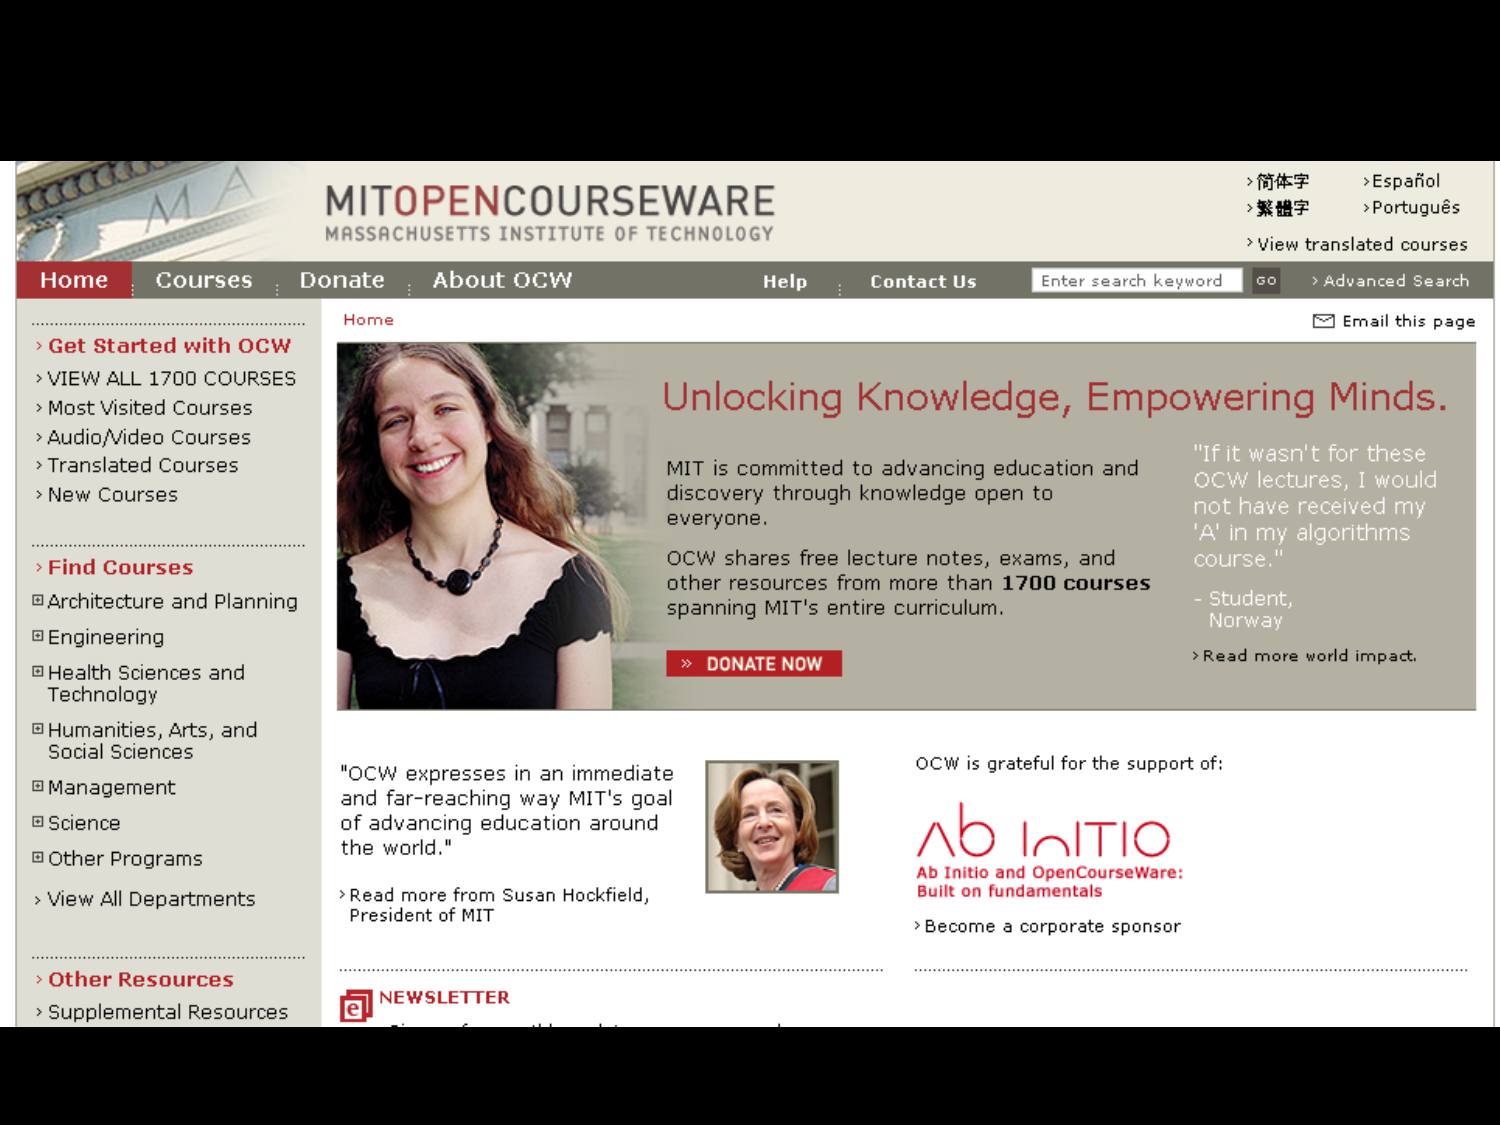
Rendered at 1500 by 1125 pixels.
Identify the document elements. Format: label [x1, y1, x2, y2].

picture [0, 161, 1500, 1027]
